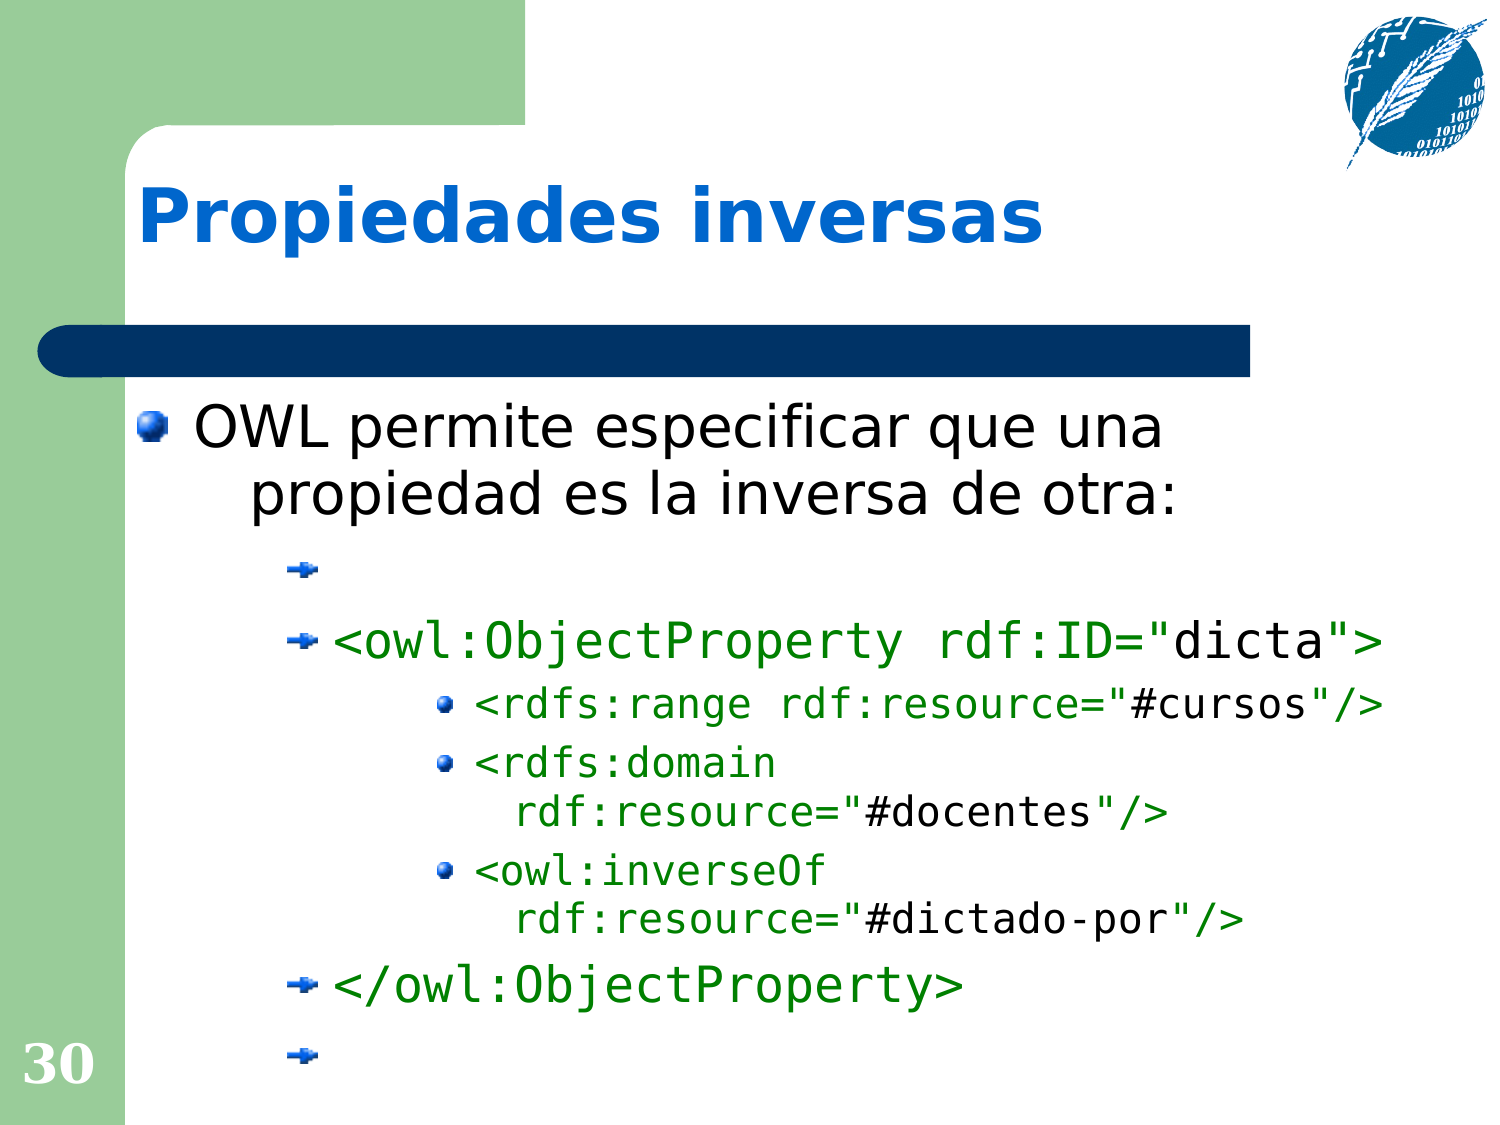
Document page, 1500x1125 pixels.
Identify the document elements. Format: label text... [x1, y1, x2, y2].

picture [1427, 138, 1431, 148]
picture [1433, 139, 1440, 147]
picture [1436, 127, 1450, 136]
picture [1416, 140, 1425, 149]
picture [1341, 15, 1487, 172]
title Propiedades inversas [136, 136, 1413, 301]
list OWL permite especificar que una propiedad es la inversa de otra: <owl:ObjectProperty rdf:ID="dicta"> <rdfs:range rdf:resource="#cursos"/> <rdfs:domain rdf:resource="#docentes"/> <owl:inverseOf rdf:resource="#dictado-por"/> </owl:ObjectProperty> [137, 393, 1400, 1089]
